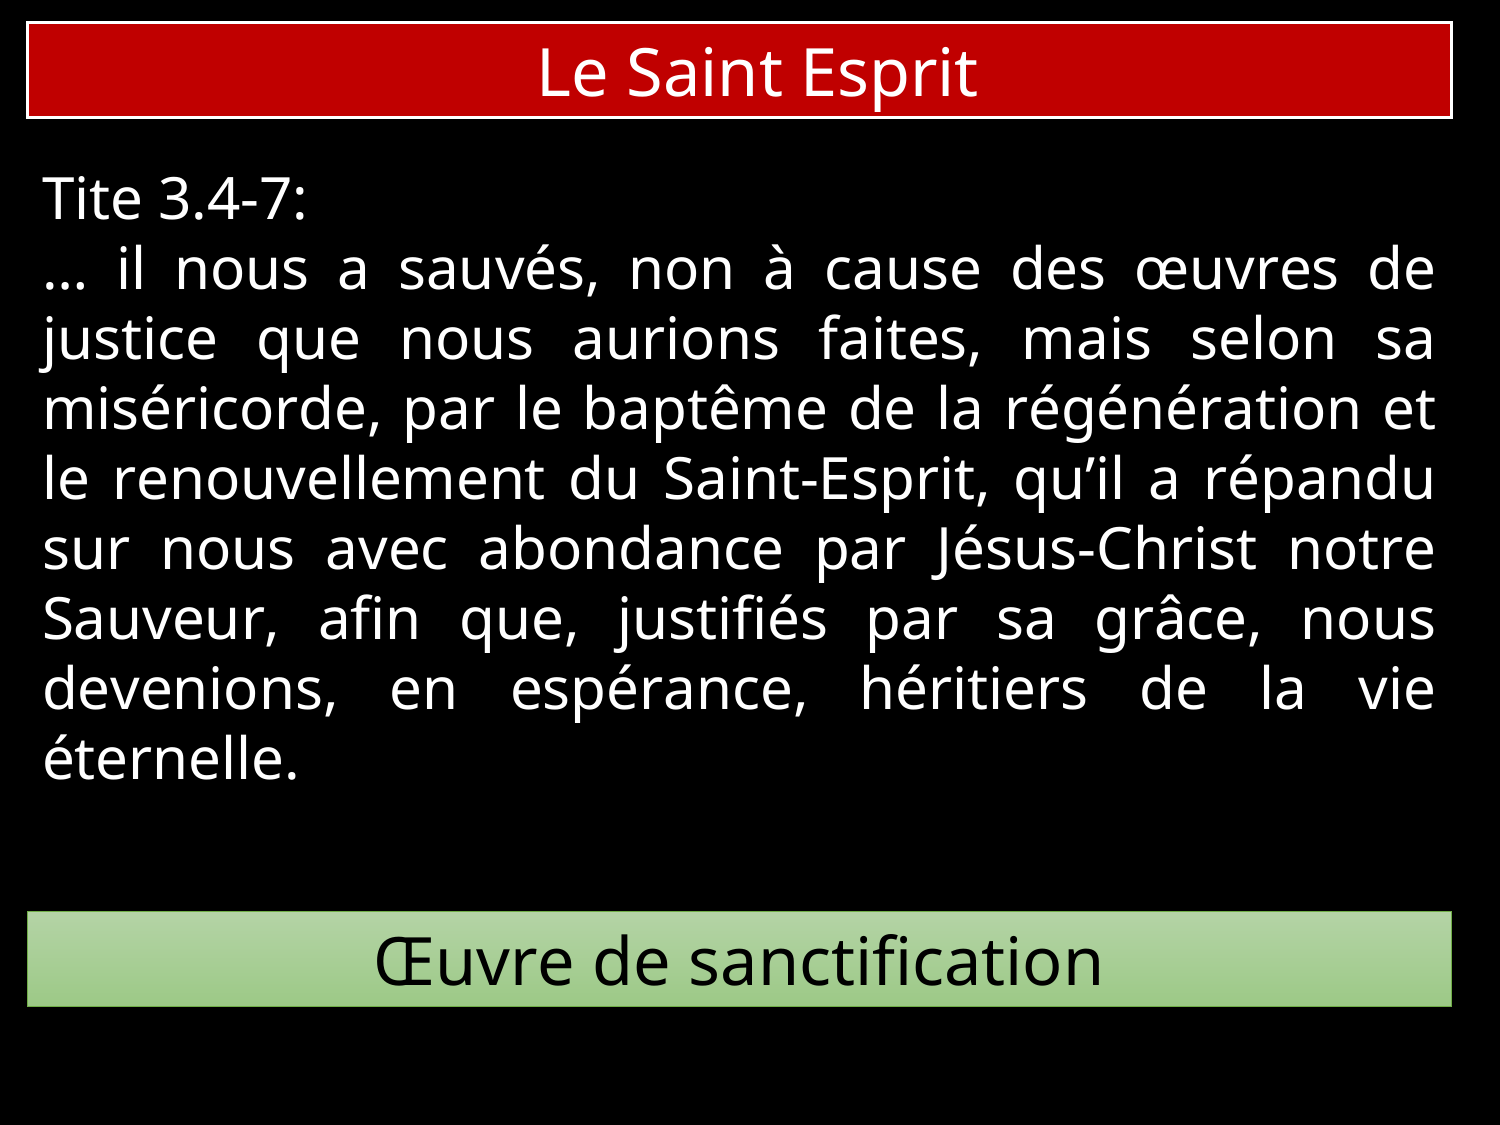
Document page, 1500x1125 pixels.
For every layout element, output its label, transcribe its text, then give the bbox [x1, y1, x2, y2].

text_box Œuvre de sanctification [27, 911, 1452, 1007]
text_box Tite 3.4-7: … il nous a sauvés, non à cause des œuvres de justice que nous aurions faites, mais selon sa miséricorde, par le baptême de la régénération et le renouvellement du Saint-Esprit, qu’il a répandu sur nous avec abondance par Jésus-Christ notre Sauveur, afin que, justifiés par sa grâce, nous devenions, en espérance, héritiers de la vie éternelle. [27, 153, 1452, 799]
text_box Le Saint Esprit [27, 22, 1452, 118]
